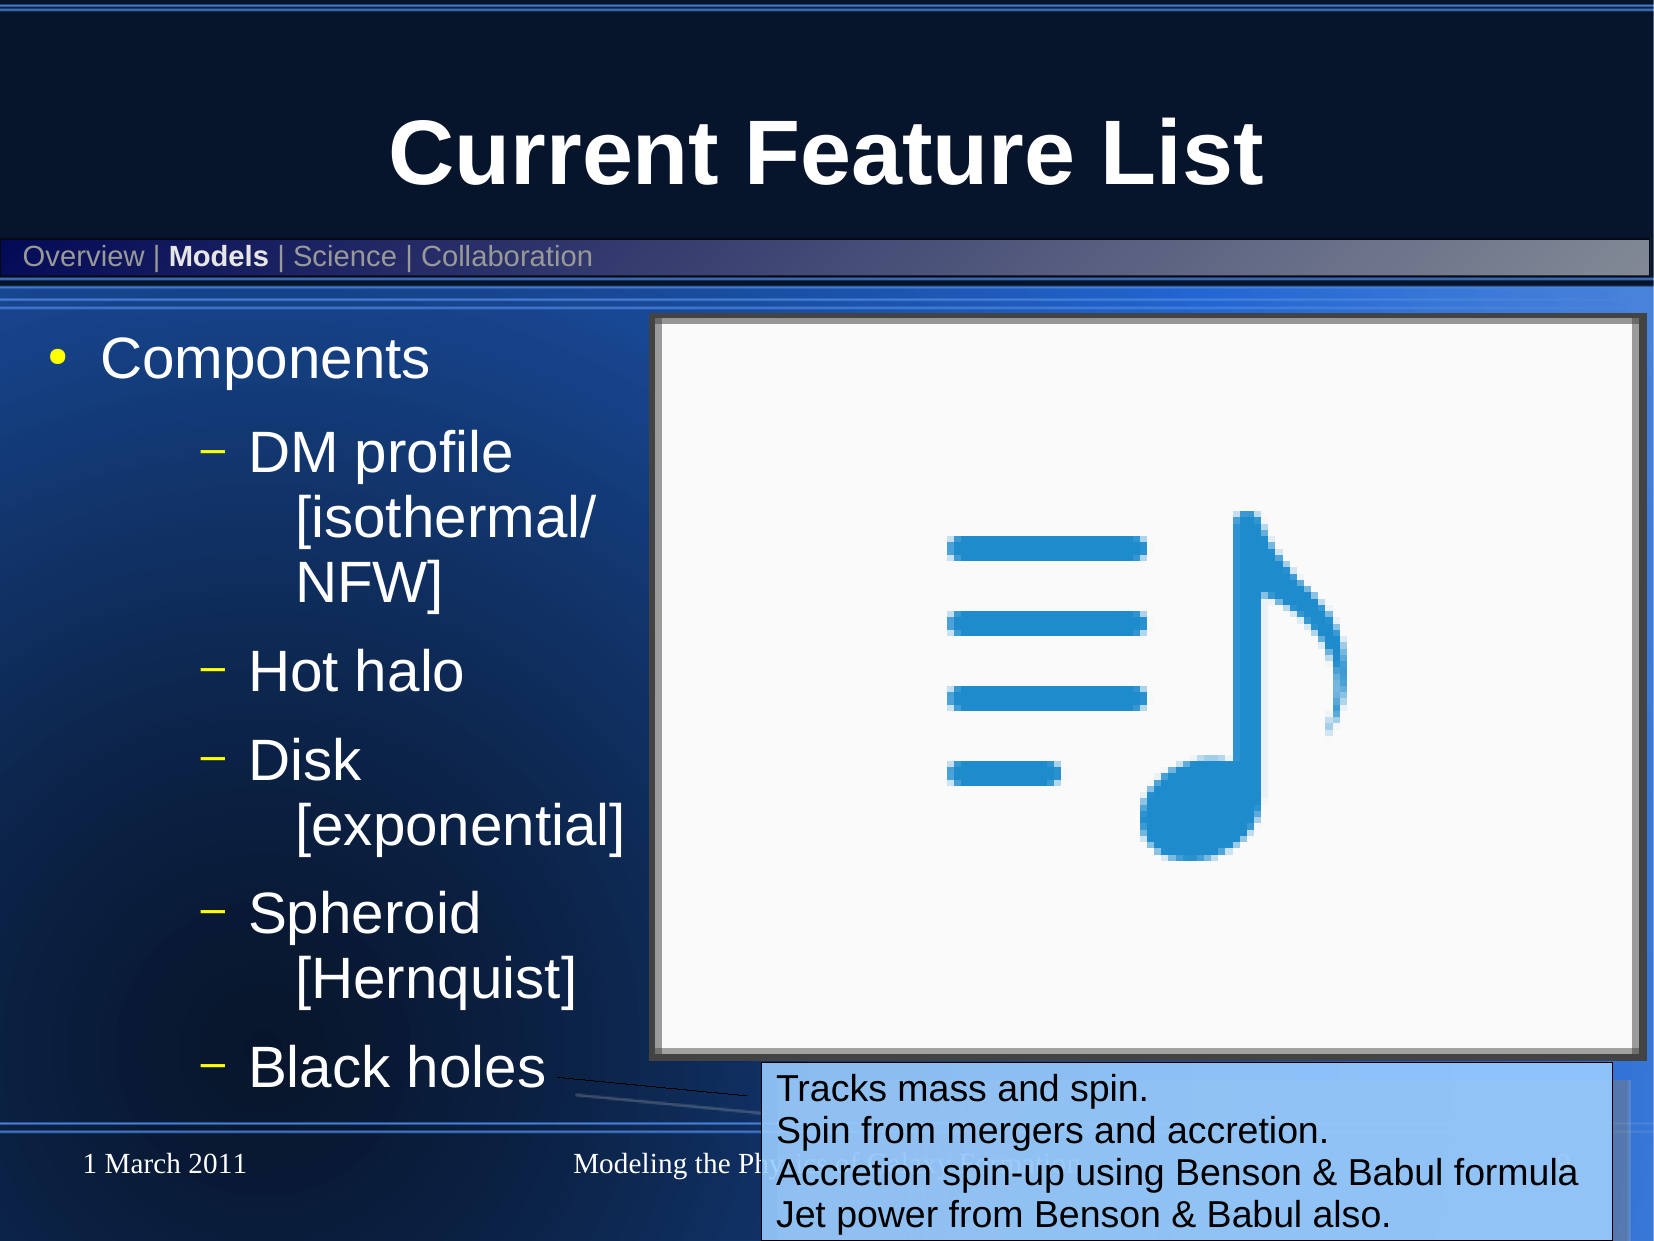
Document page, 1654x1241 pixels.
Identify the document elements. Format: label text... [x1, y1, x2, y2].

text_box [0, 238, 7, 277]
title Current Feature List [82, 56, 1571, 232]
list Components DM profile [isothermal/NFW] Hot halo Disk [exponential] Spheroid [Hernquist] Black holes [11, 325, 638, 1100]
text_box Tracks mass and spin. Spin from mergers and accretion. Accretion spin-up using Benson & Babul formula Jet power from Benson & Babul also. [761, 1063, 1613, 1240]
text_box [647, 311, 1648, 1062]
text_box Overview | Models | Science | Collaboration [7, 232, 1651, 281]
picture [0, 0, 1654, 1241]
